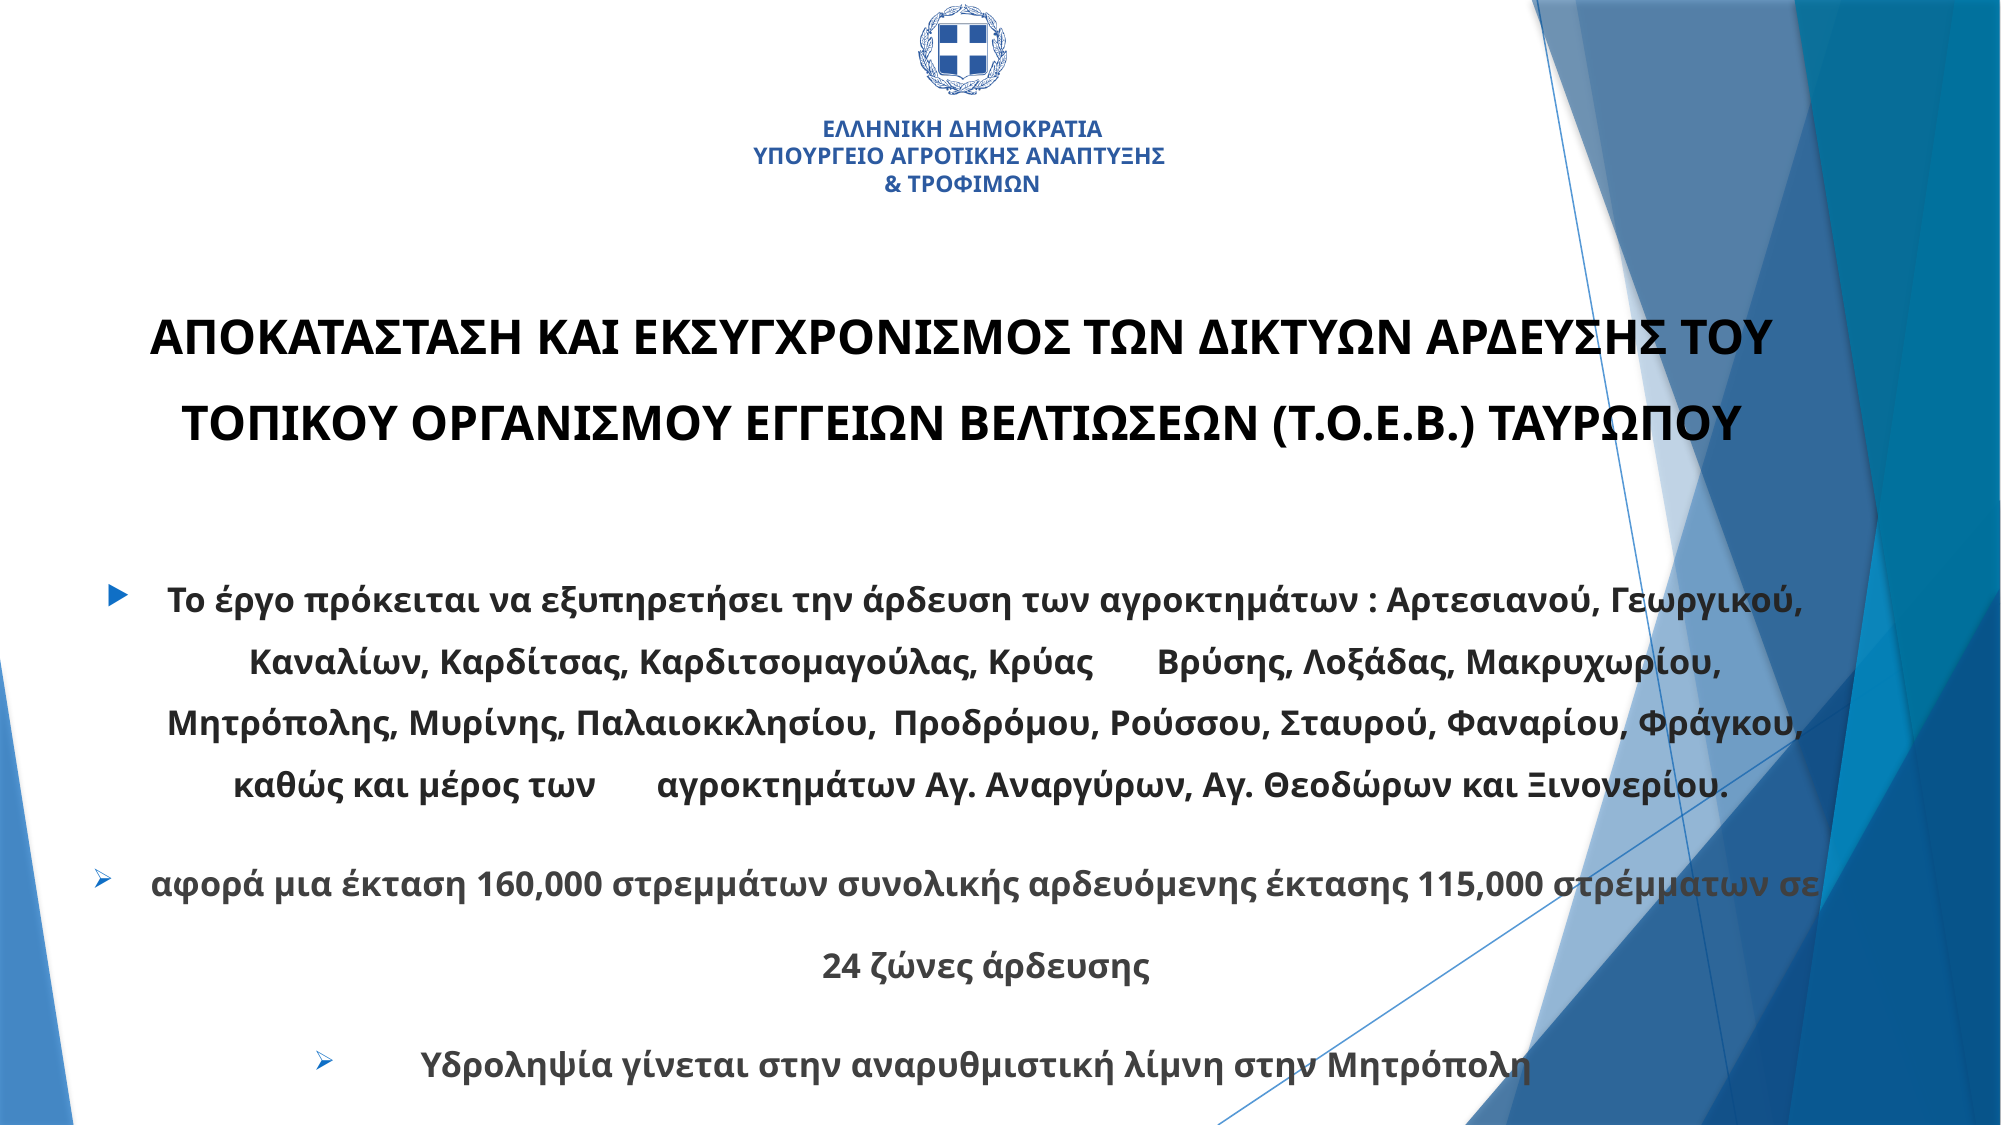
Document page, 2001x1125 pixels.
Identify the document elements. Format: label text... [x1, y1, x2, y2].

picture [918, 4, 1007, 95]
list ΑΠΟΚΑΤΑΣΤΑΣΗ ΚΑΙ ΕΚΣΥΓΧΡΟΝΙΣΜΟΣ ΤΩΝ ΔΙΚΤΥΩΝ ΑΡΔΕΥΣΗΣ ΤΟΥ ΤΟΠΙΚΟΥ ΟΡΓΑΝΙΣΜΟΥ ΕΓΓΕΙΩΝ ΒΕΛΤΙΩΣΕΩΝ (Τ.Ο.Ε.Β.) ΤΑΥΡΩΠΟΥ Το έργο πρόκειται να εξυπηρετήσει την άρδευση των αγροκτημάτων : Αρτεσιανού, Γεωργικού, Καναλίων, Καρδίτσας, Καρδιτσομαγούλας, Κρύας Βρύσης, Λοξάδας, Μακρυχωρίου, Μητρόπολης, Μυρίνης, Παλαιοκκλησίου, Προδρόμου, Ρούσσου, Σταυρού, Φαναρίου, Φράγκου, καθώς και μέρος των αγροκτημάτων Αγ. Αναργύρων, Αγ. Θεοδώρων και Ξινονερίου. αφορά μια έκταση 160,000 στρεμμάτων συνολικής αρδευόμενης έκτασης 115,000 στρέμματων σε 24 ζώνες άρδευσης Υδροληψία γίνεται στην αναρυθμιστική λίμνη στην Μητρόπολη [69, 271, 1856, 1099]
text_box ΕΛΛΗΝΙΚΗ ΔΗΜΟΚΡΑΤΙΑ ΥΠΟΥΡΓΕΙΟ ΑΓΡΟΤΙΚΗΣ ΑΝΑΠΤΥΞΗΣ & ΤΡΟΦΙΜΩΝ [623, 107, 1302, 205]
